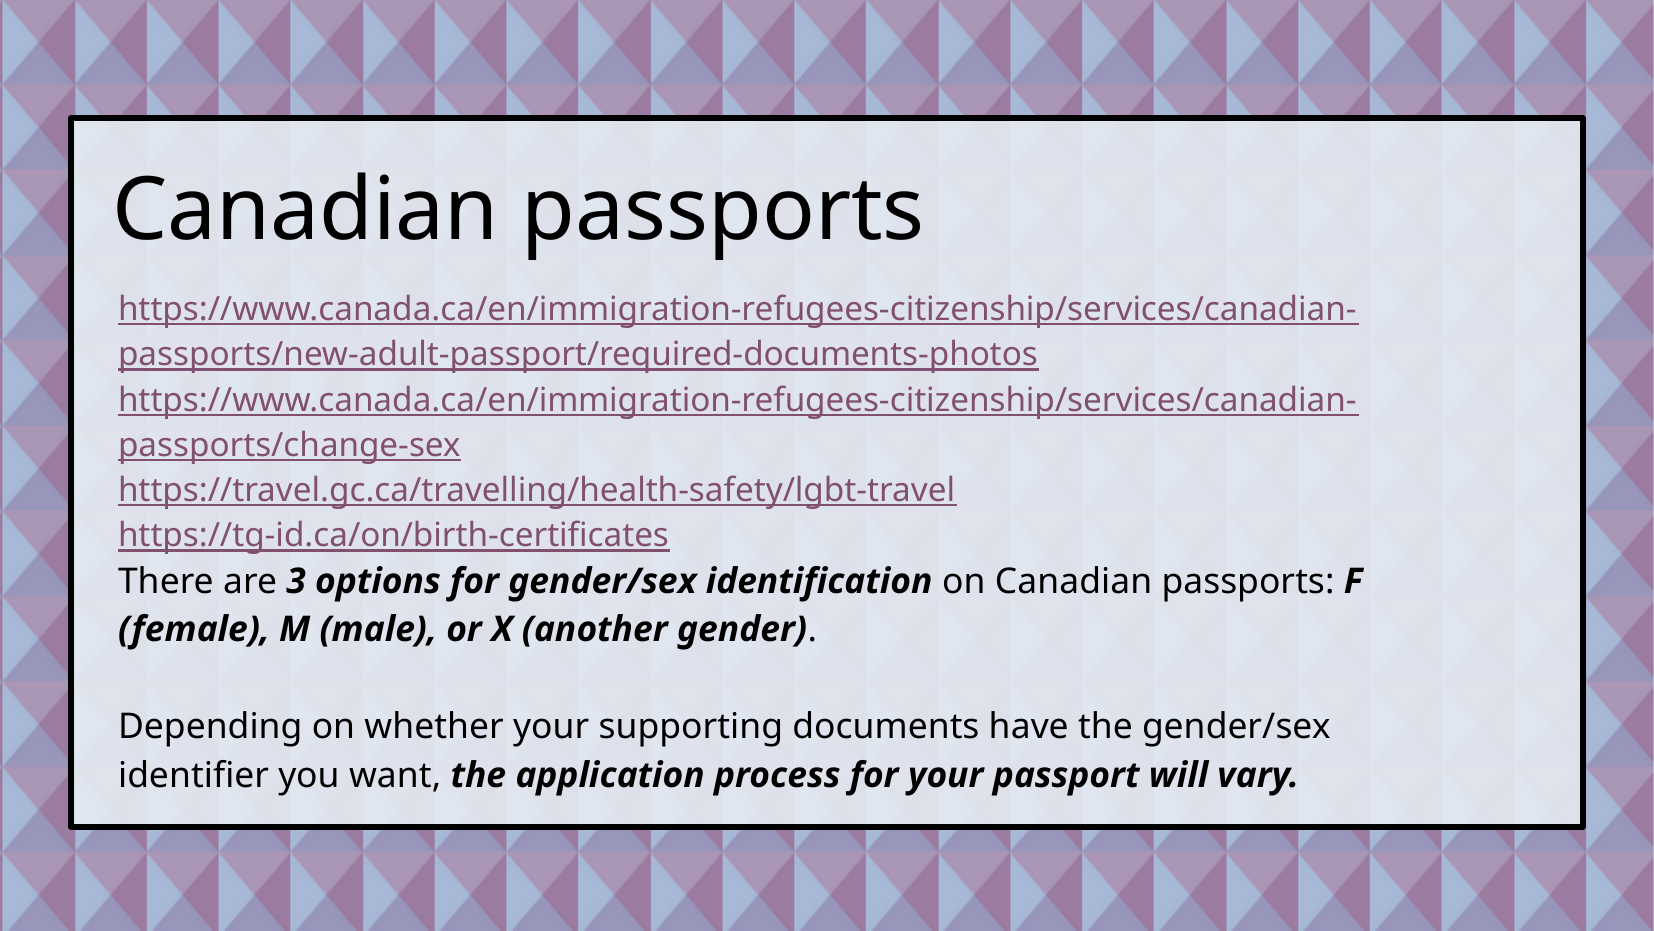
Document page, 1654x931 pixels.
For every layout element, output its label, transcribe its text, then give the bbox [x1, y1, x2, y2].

title Canadian passports [112, 153, 1223, 259]
text_box There are 3 options for gender/sex identification on Canadian passports: F (female), M (male), or X (another gender). Depending on whether your supporting documents have the gender/sex identifier you want, the application process for your passport will vary. [118, 555, 1447, 931]
subtitle https://www.canada.ca/en/immigration-refugees-citizenship/services/canadian-passports/new-adult-passport/required-documents-photos https://www.canada.ca/en/immigration-refugees-citizenship/services/canadian-passports/change-sex https://travel.gc.ca/travelling/health-safety/lgbt-travel https://tg-id.ca/on/birth-certificates [118, 285, 1536, 520]
text_box [70, 118, 1583, 827]
picture [0, 0, 1654, 931]
